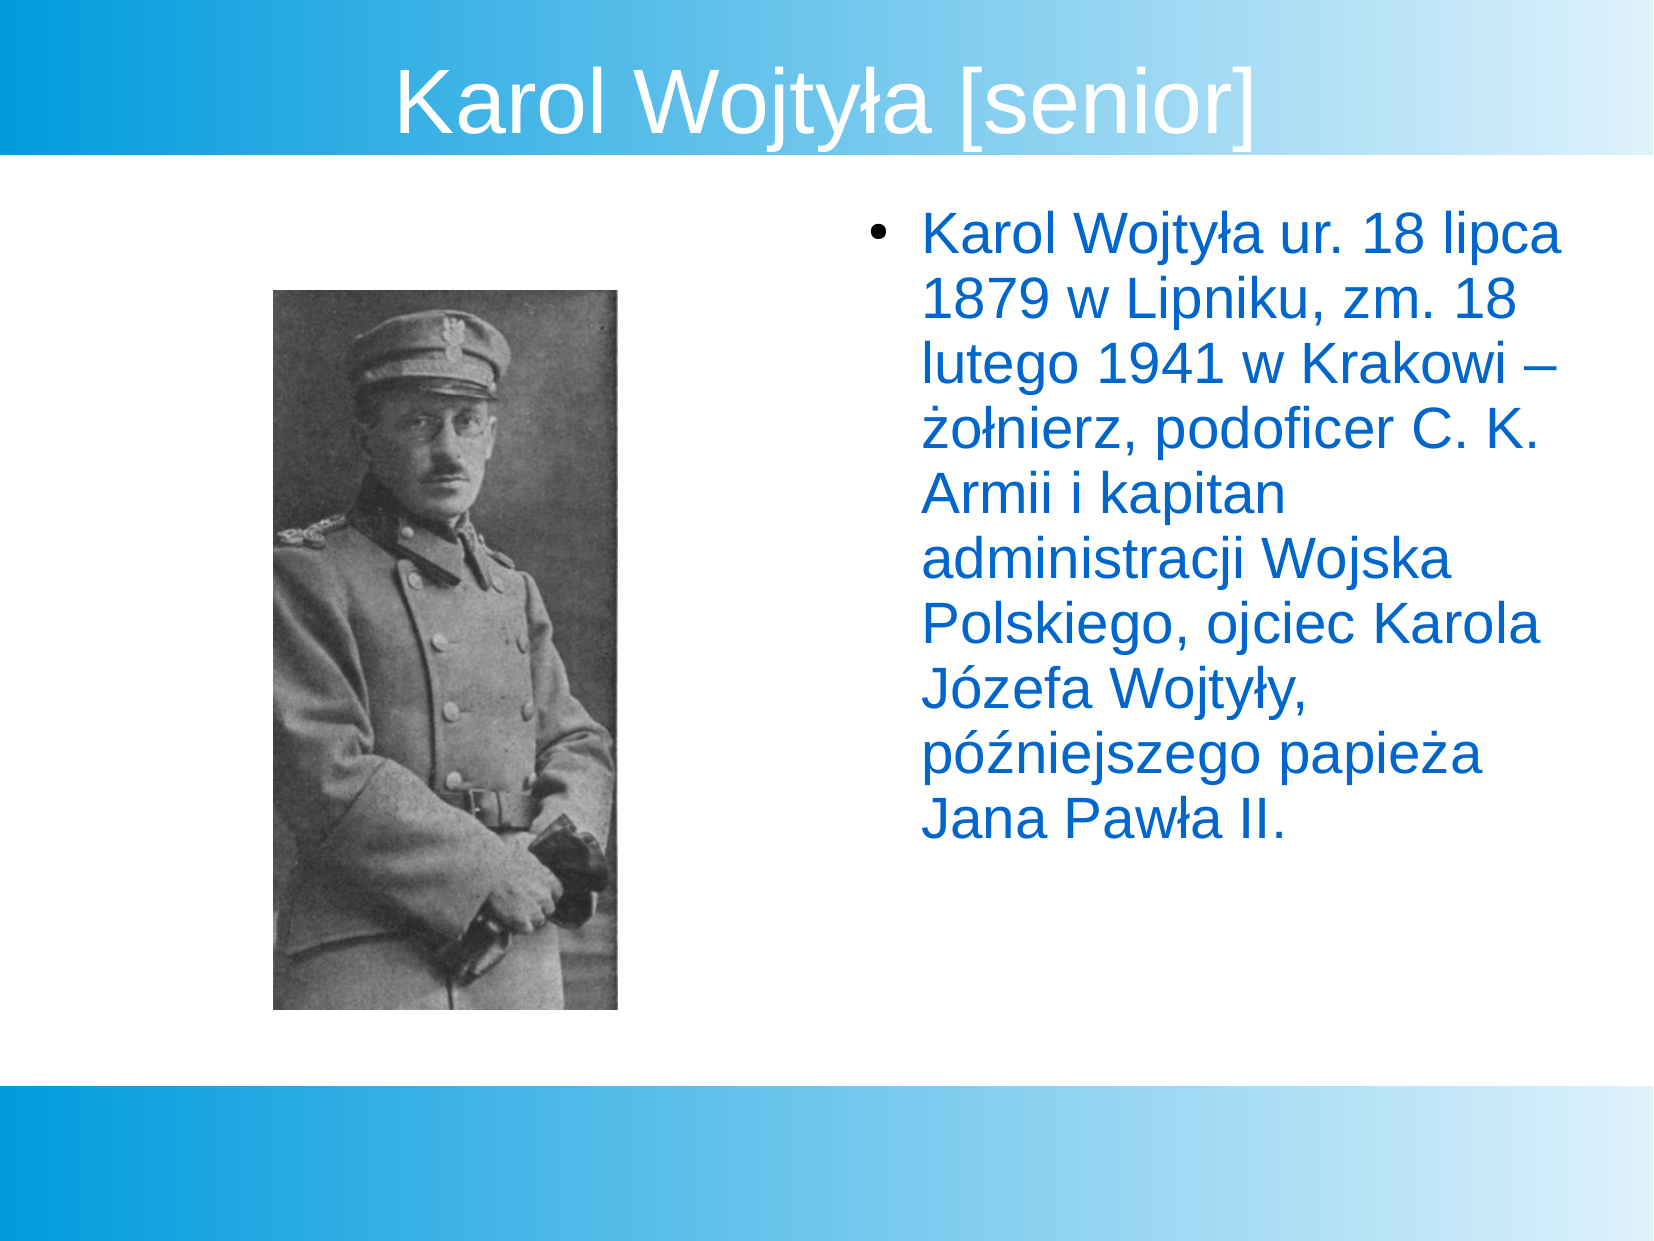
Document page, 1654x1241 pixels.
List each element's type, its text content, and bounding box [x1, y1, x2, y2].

title Karol Wojtyła [senior] [82, 49, 1571, 155]
picture [273, 290, 618, 1010]
list Karol Wojtyła ur. 18 lipca 1879 w Lipniku, zm. 18 lutego 1941 w Krakowi – żołnierz, podoficer C. K. Armii i kapitan administracji Wojska Polskiego, ojciec Karola Józefa Wojtyły, późniejszego papieża Jana Pawła II. [850, 200, 1577, 921]
